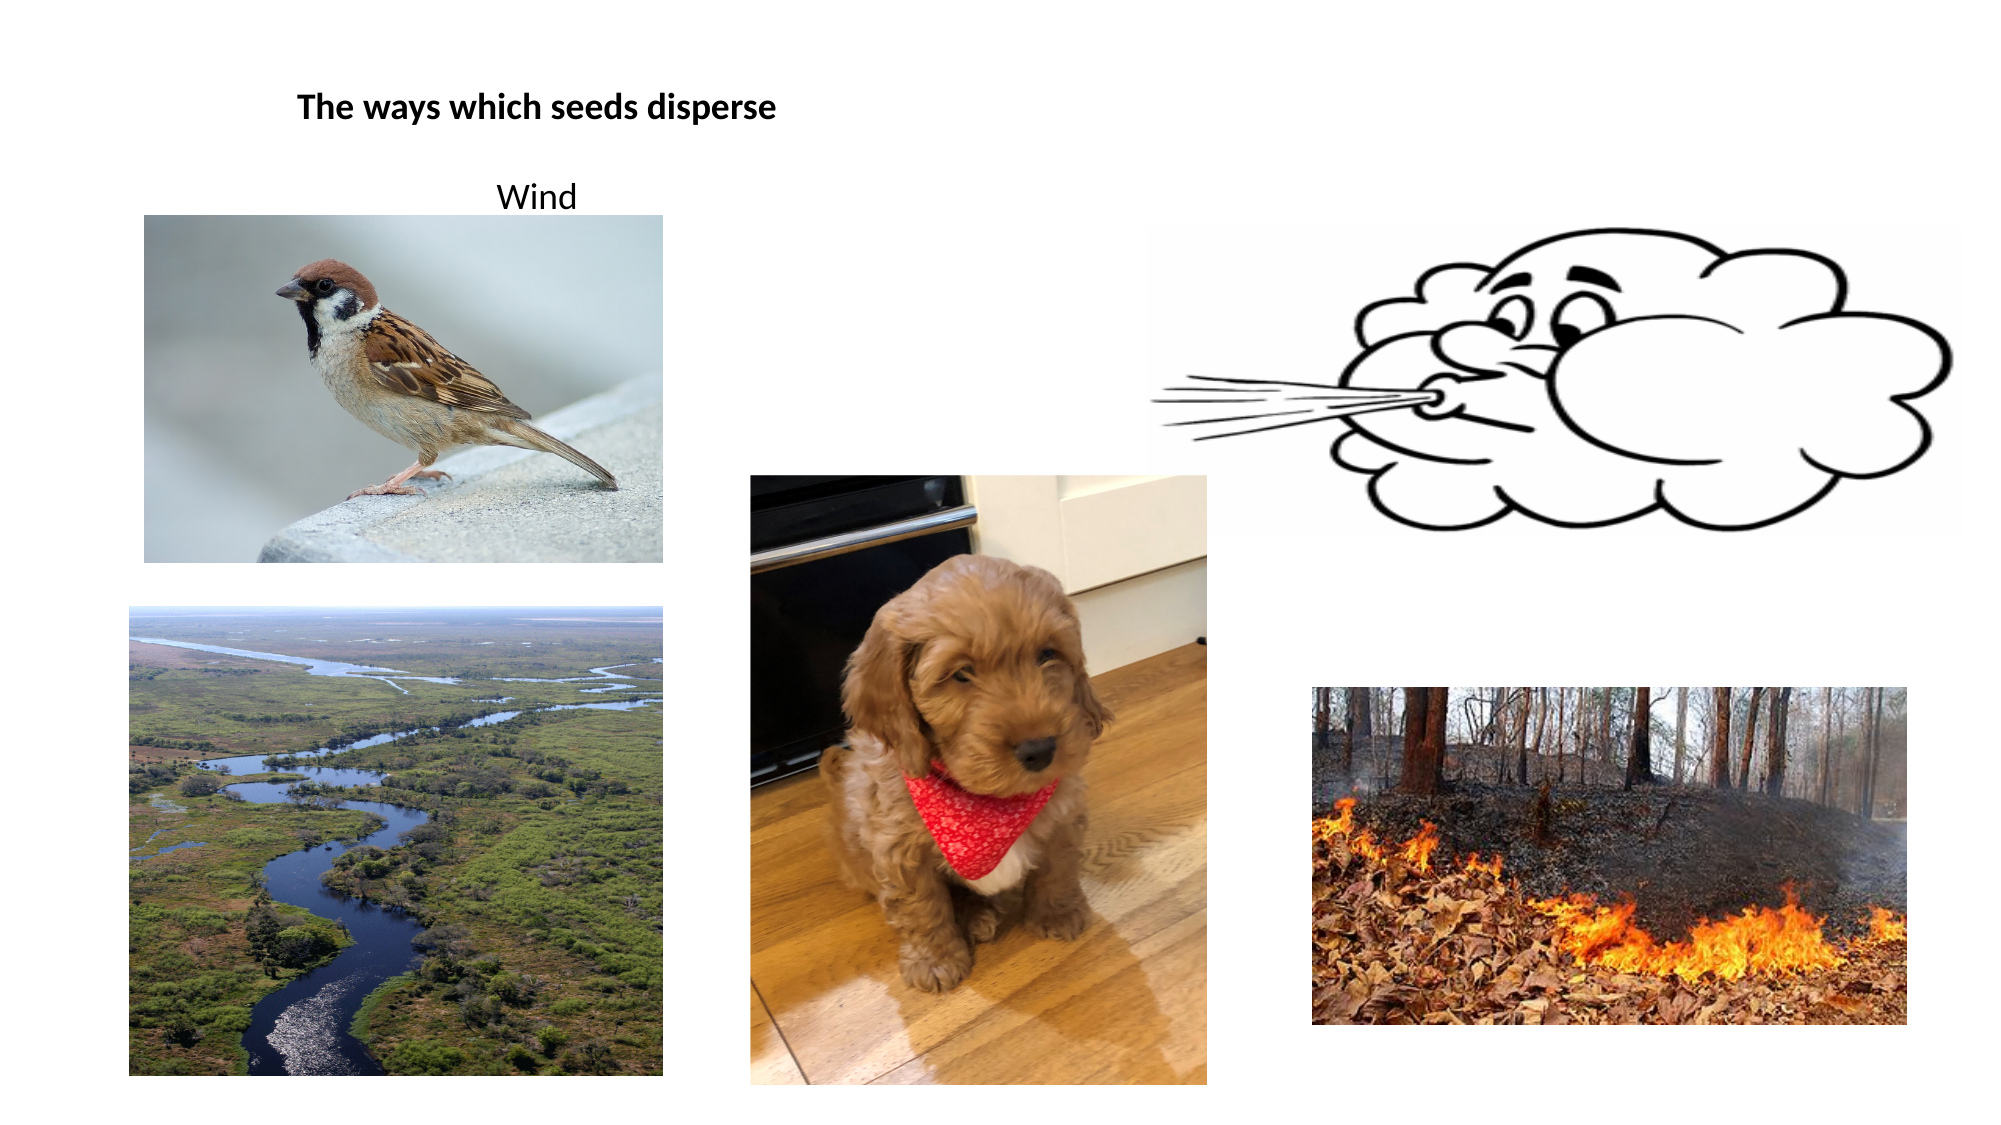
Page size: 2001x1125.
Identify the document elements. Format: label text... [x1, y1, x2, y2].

picture [1312, 687, 1907, 1026]
picture [144, 215, 663, 563]
picture [750, 226, 1962, 1085]
text_box The ways which seeds disperse Wind Birds Animals Water Fire [282, 74, 1676, 499]
picture [129, 606, 663, 1076]
